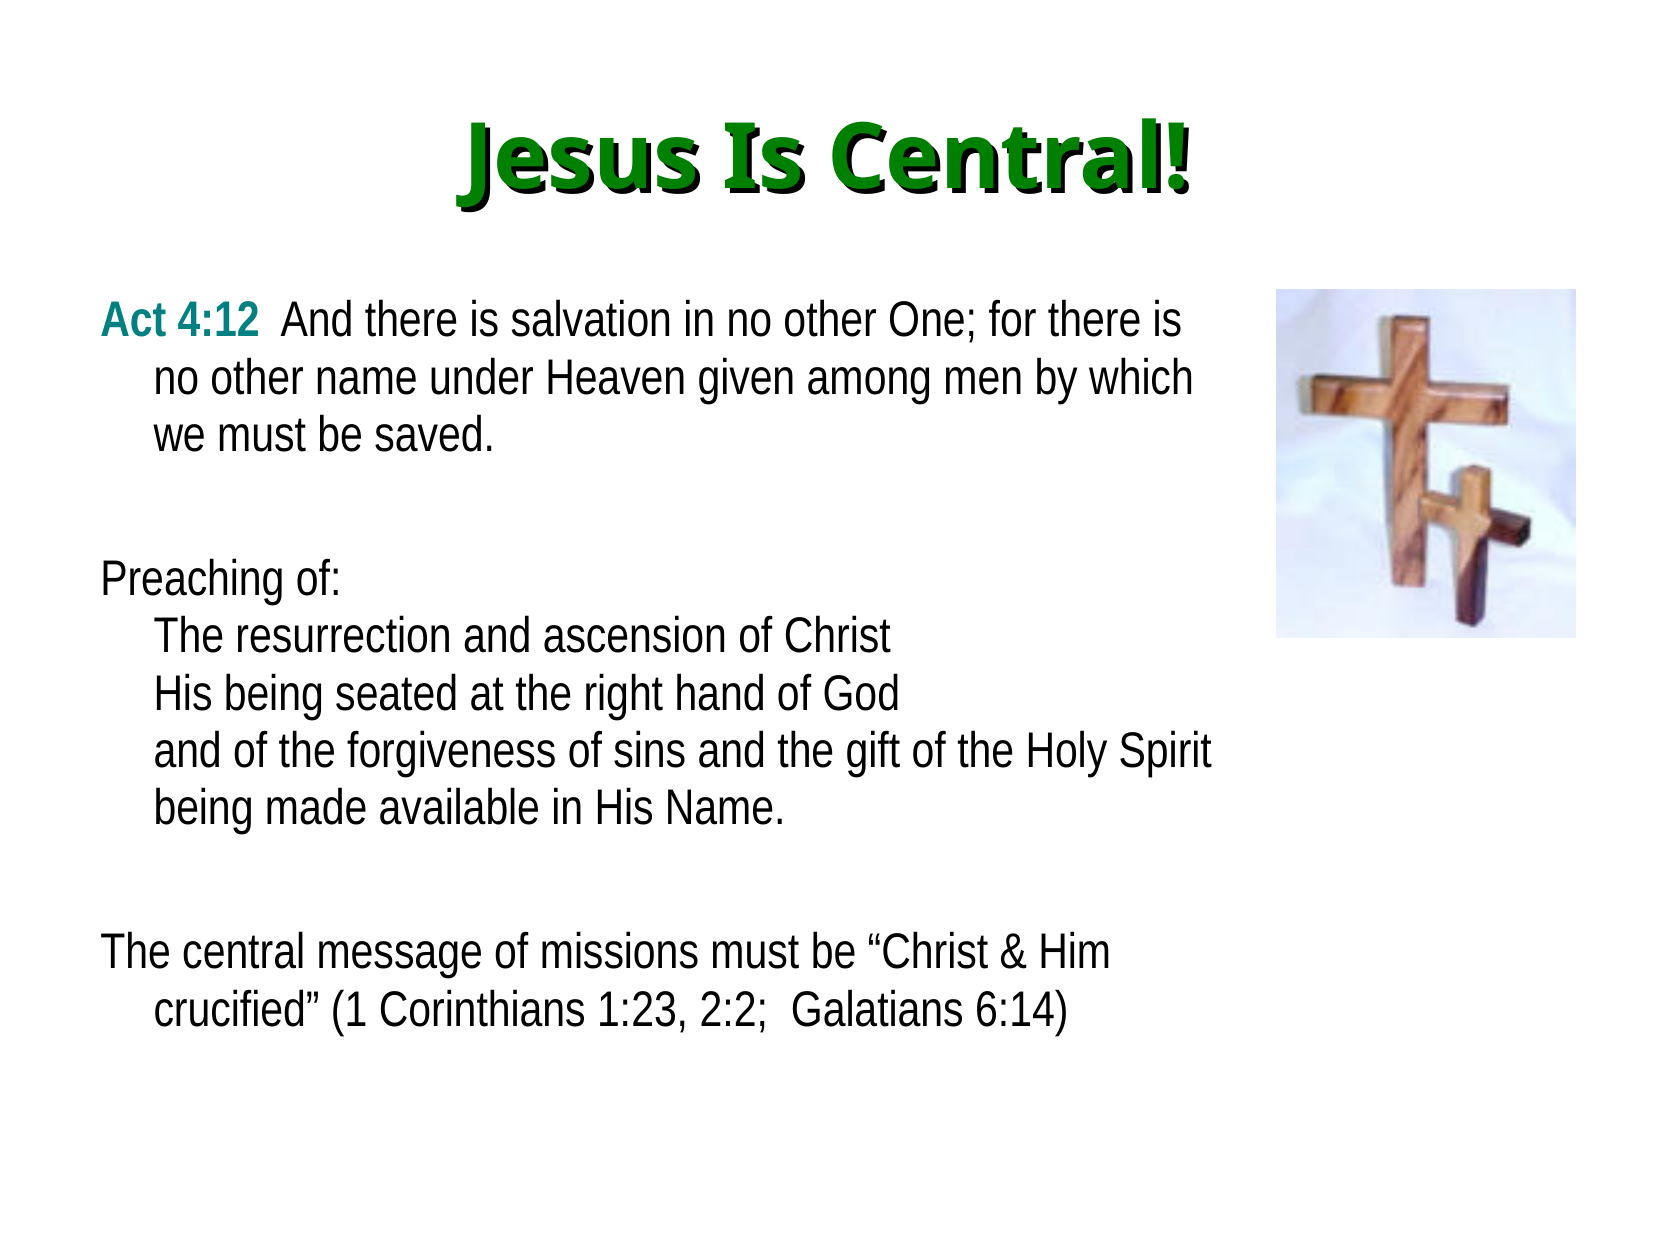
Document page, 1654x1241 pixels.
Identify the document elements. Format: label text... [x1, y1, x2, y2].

picture [1276, 289, 1576, 638]
title Jesus Is Central! [82, 49, 1571, 257]
list Act 4:12 And there is salvation in no other One; for there is no other name under Heaven given among men by which we must be saved. Preaching of: The resurrection and ascension of Christ His being seated at the right hand of God and of the forgiveness of sins and the gift of the Holy Spirit being made available in His Name. The central message of missions must be “Christ & Him crucified” (1 Corinthians 1:23, 2:2; Galatians 6:14) [82, 290, 1238, 1109]
